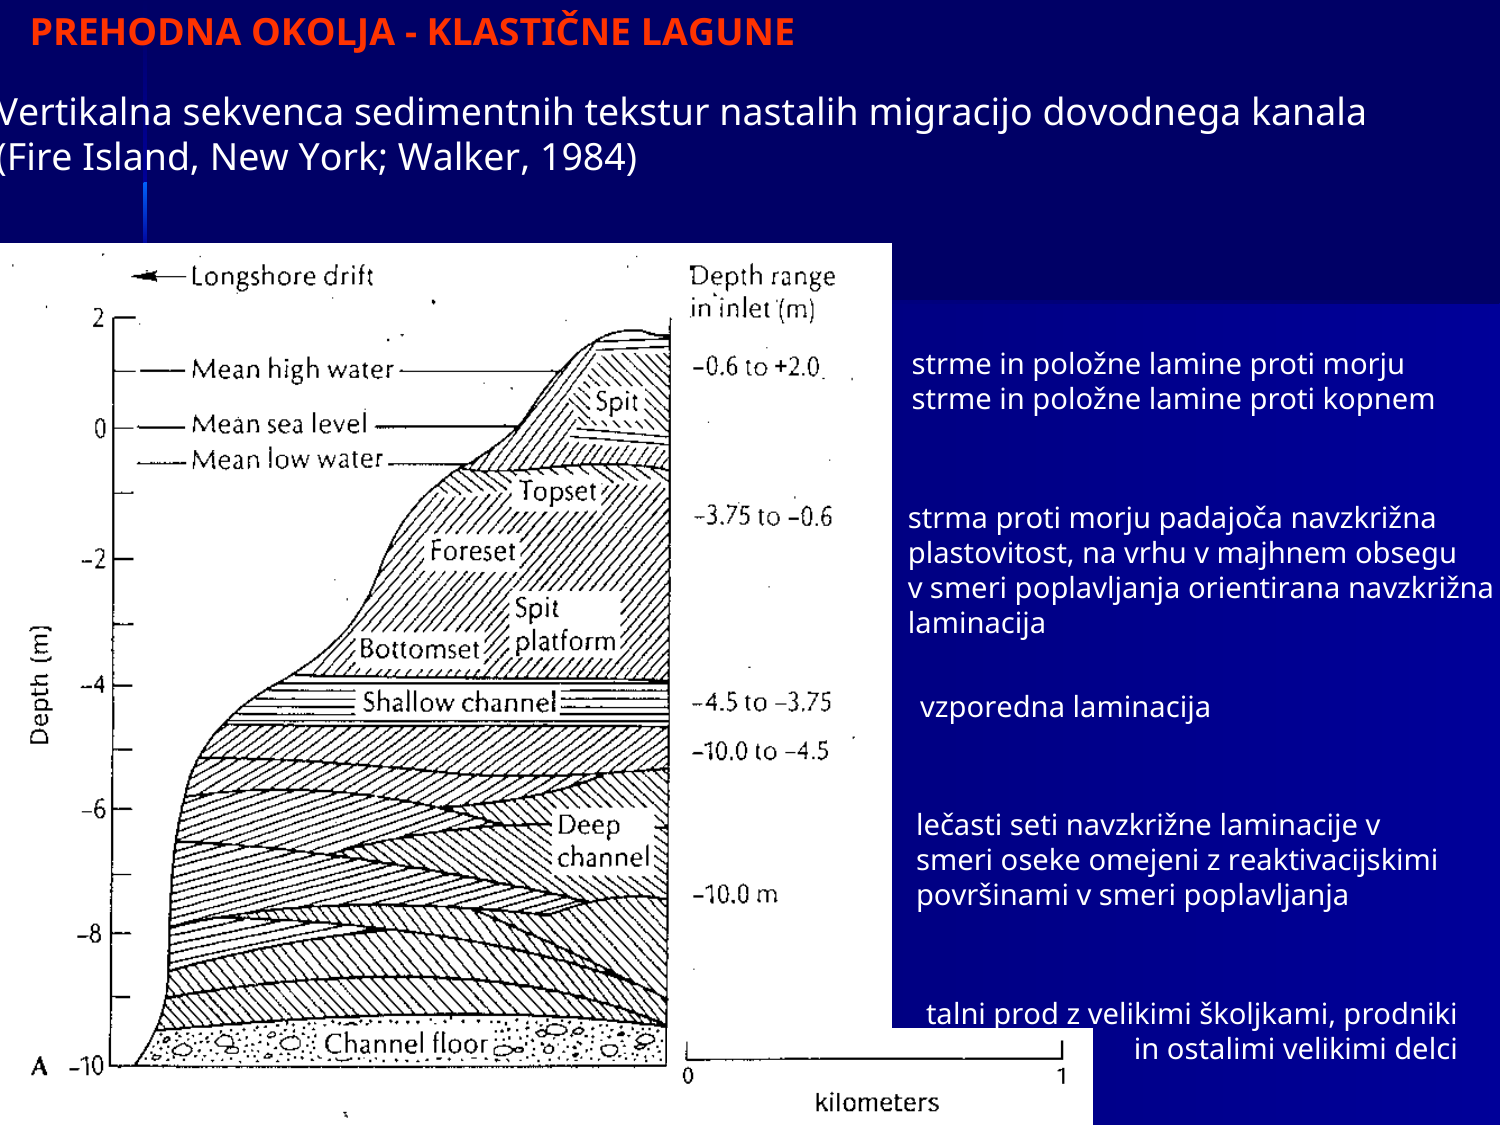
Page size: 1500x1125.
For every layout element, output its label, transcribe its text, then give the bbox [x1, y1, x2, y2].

text_box vzporedna laminacija [905, 680, 1227, 732]
text_box talni prod z velikimi školjkami, prodniki in ostalimi velikimi delci [911, 987, 1473, 1074]
chart [0, 243, 1093, 1125]
text_box strma proti morju padajoča navzkrižna plastovitost, na vrhu v majhnem obsegu v smeri poplavljanja orientirana navzkrižna laminacija [893, 491, 1500, 647]
text_box Vertikalna sekvenca sedimentnih tekstur nastalih migracijo dovodnega kanala (Fire Island, New York; Walker, 1984) [0, 80, 1384, 187]
text_box PREHODNA OKOLJA - KLASTIČNE LAGUNE [14, 0, 811, 61]
text_box lečasti seti navzkrižne laminacije v smeri oseke omejeni z reaktivacijskimi površinami v smeri poplavljanja [901, 798, 1462, 920]
text_box strme in položne lamine proti morju strme in položne lamine proti kopnem [896, 337, 1452, 424]
